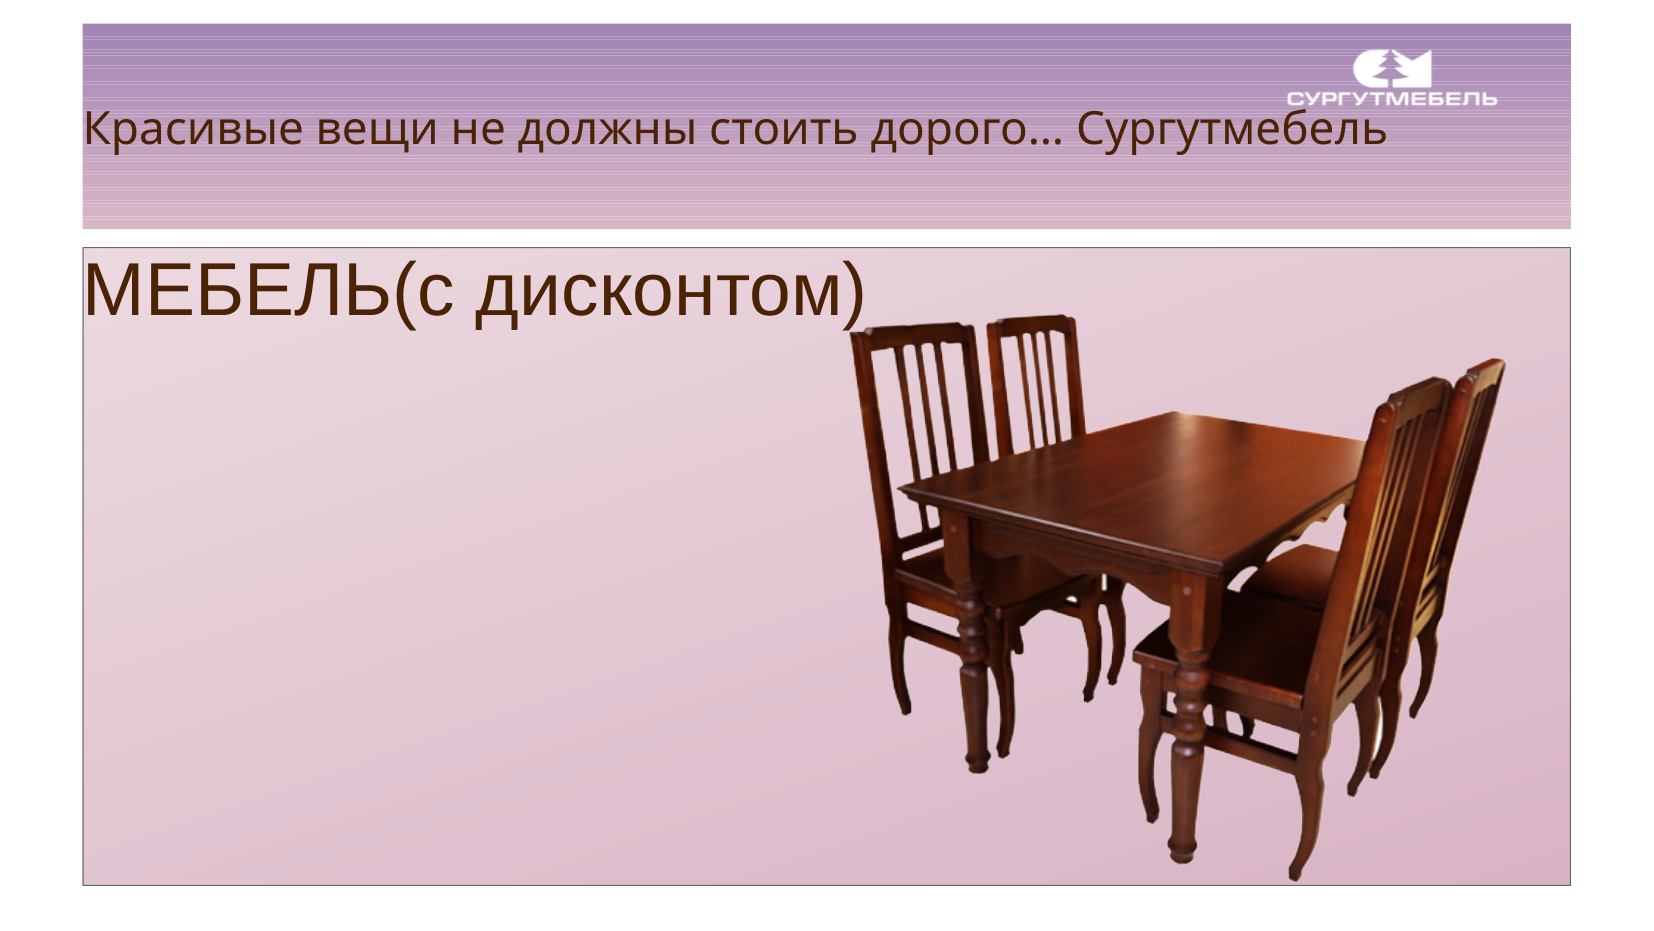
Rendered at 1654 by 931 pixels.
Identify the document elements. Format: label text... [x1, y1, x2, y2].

picture [1262, 5, 1513, 170]
picture [723, 304, 1607, 890]
title Красивые вещи не должны стоить дорого… Сургутмебель [82, 23, 1571, 230]
subtitle МЕБЕЛЬ(с дисконтом) [82, 247, 1571, 886]
